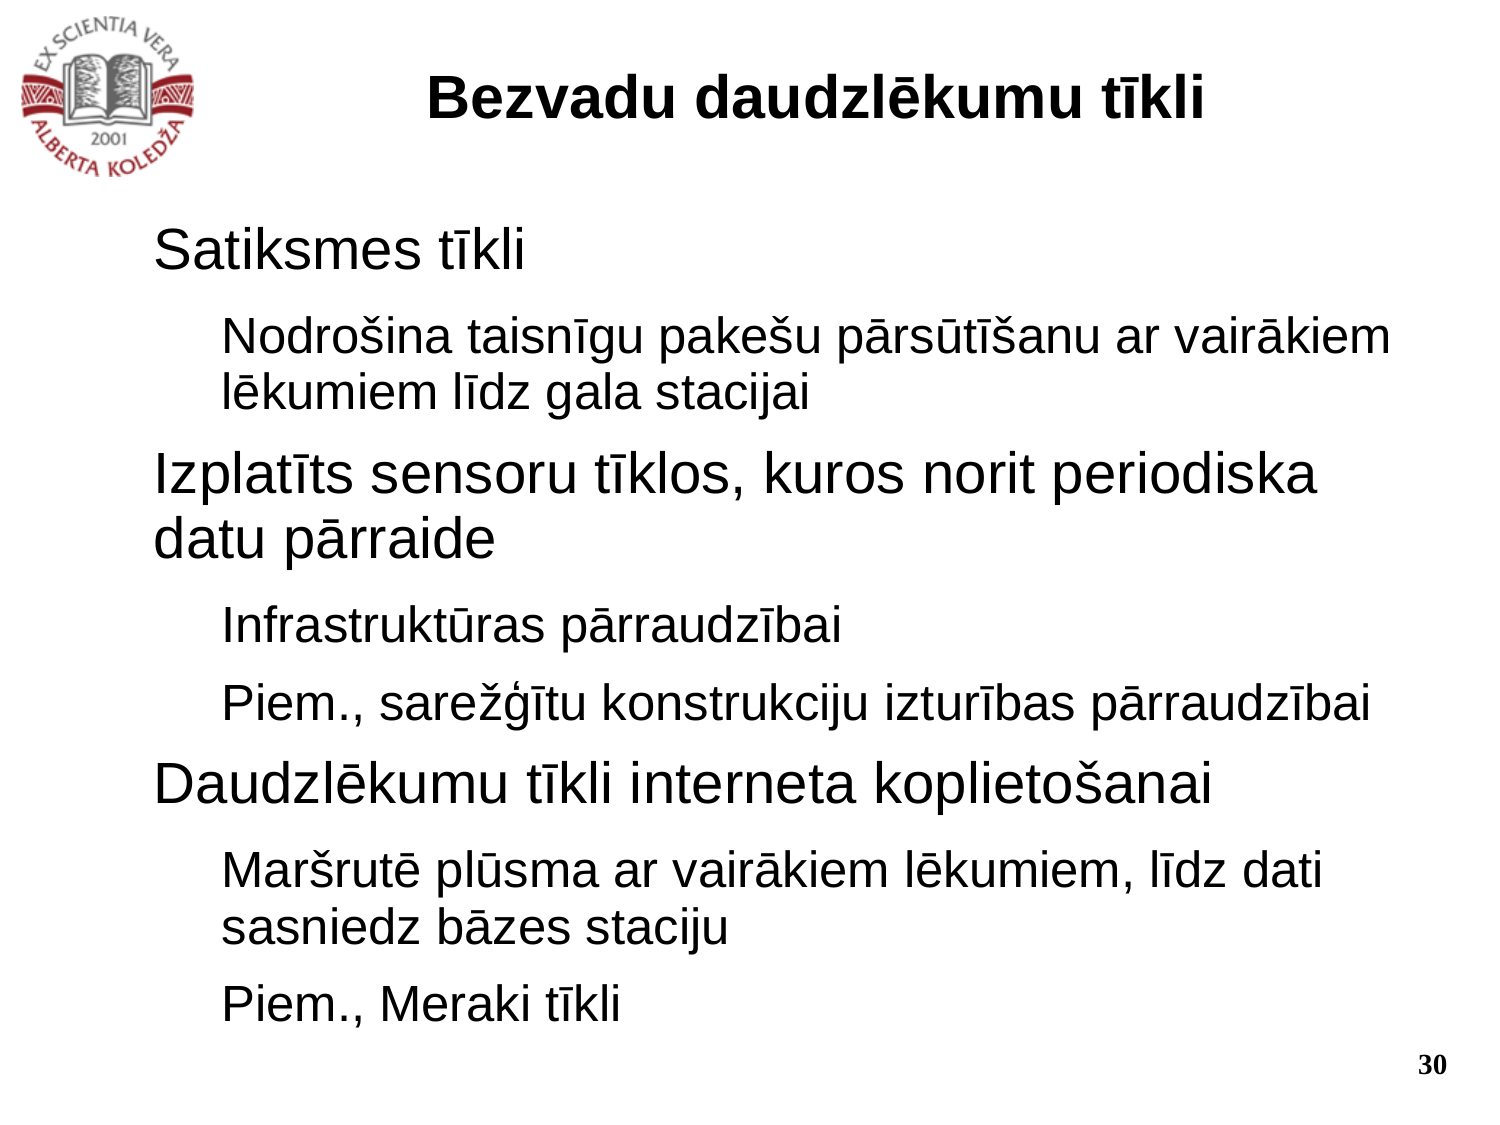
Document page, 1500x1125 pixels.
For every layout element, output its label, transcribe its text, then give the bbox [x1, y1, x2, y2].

title Bezvadu daudzlēkumu tīkli [187, 44, 1425, 150]
list Satiksmes tīkli Nodrošina taisnīgu pakešu pārsūtīšanu ar vairākiem lēkumiem līdz gala stacijai Izplatīts sensoru tīklos, kuros norit periodiska datu pārraide Infrastruktūras pārraudzībai Piem., sarežģītu konstrukciju izturības pārraudzībai Daudzlēkumu tīkli interneta koplietošanai Maršrutē plūsma ar vairākiem lēkumiem, līdz dati sasniedz bāzes staciju Piem., Meraki tīkli [85, 216, 1436, 1035]
picture [21, 16, 194, 177]
text_box <skaitlis> [1312, 1037, 1463, 1101]
